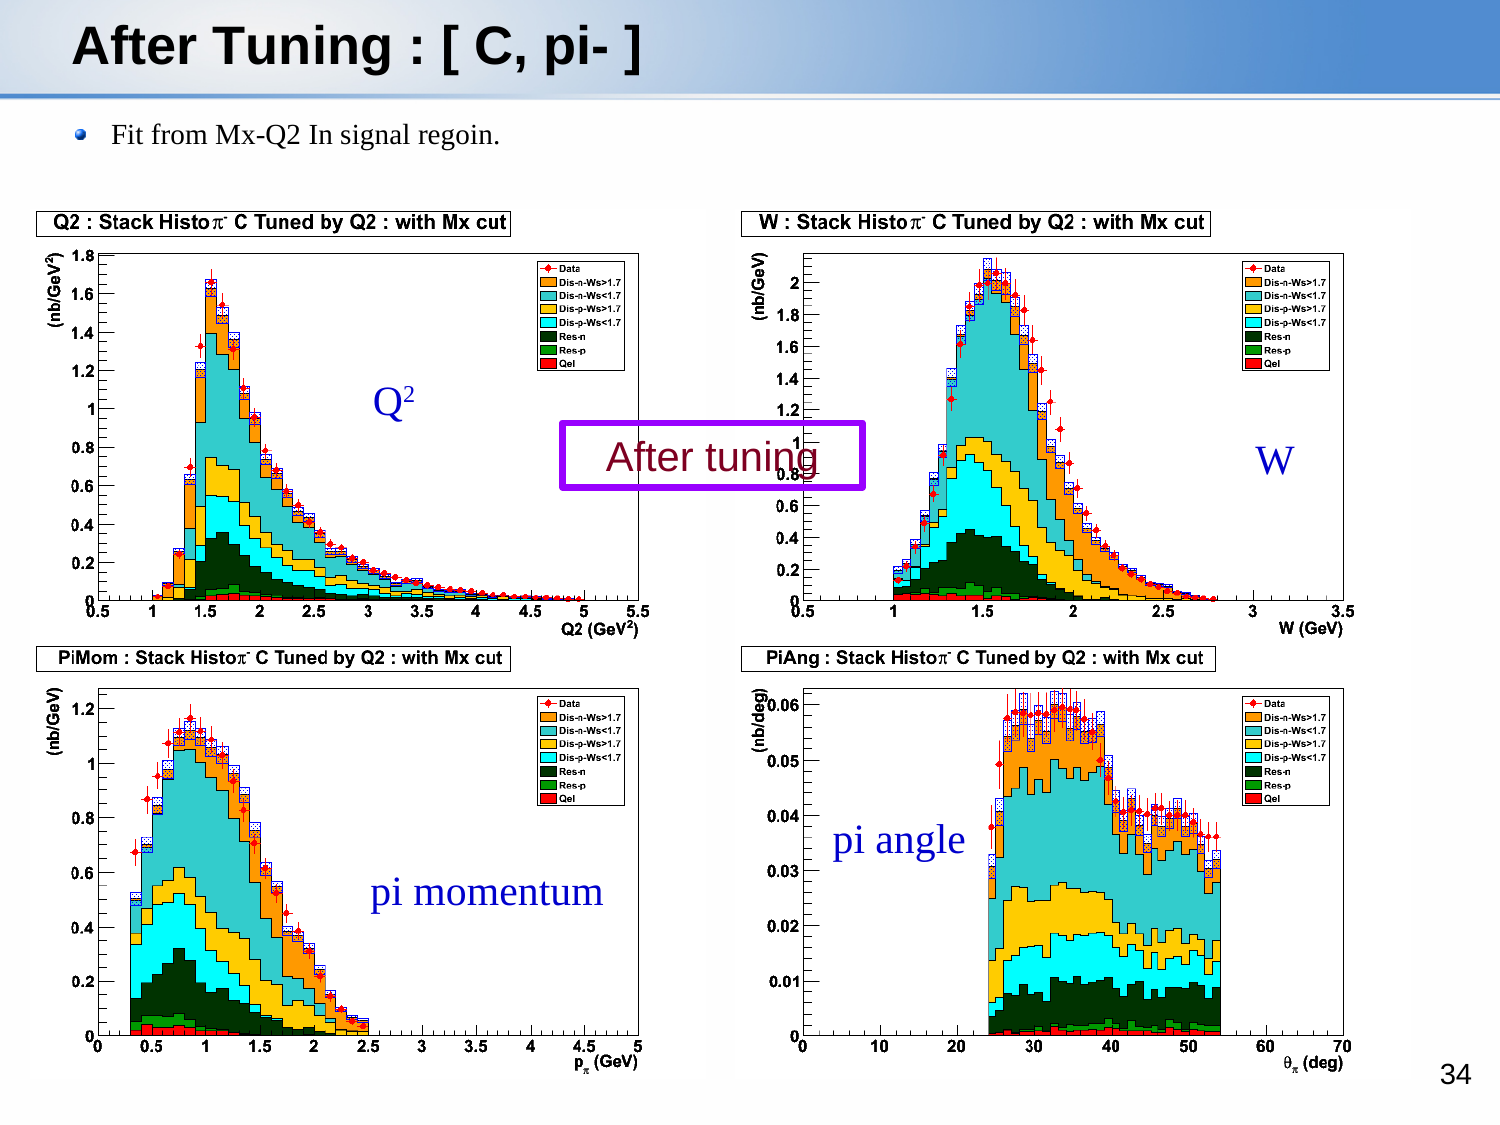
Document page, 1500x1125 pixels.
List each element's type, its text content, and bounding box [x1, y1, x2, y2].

title After Tuning : [ C, pi- ] [37, 0, 1436, 96]
text_box pi momentum [337, 855, 638, 921]
text_box pi angle [749, 804, 1050, 870]
list Fit from Mx-Q2 In signal regoin. [75, 118, 1388, 152]
text_box W [1125, 425, 1426, 491]
text_box After tuning [562, 422, 863, 488]
picture [0, 0, 1500, 1125]
text_box Q2 [300, 366, 488, 432]
